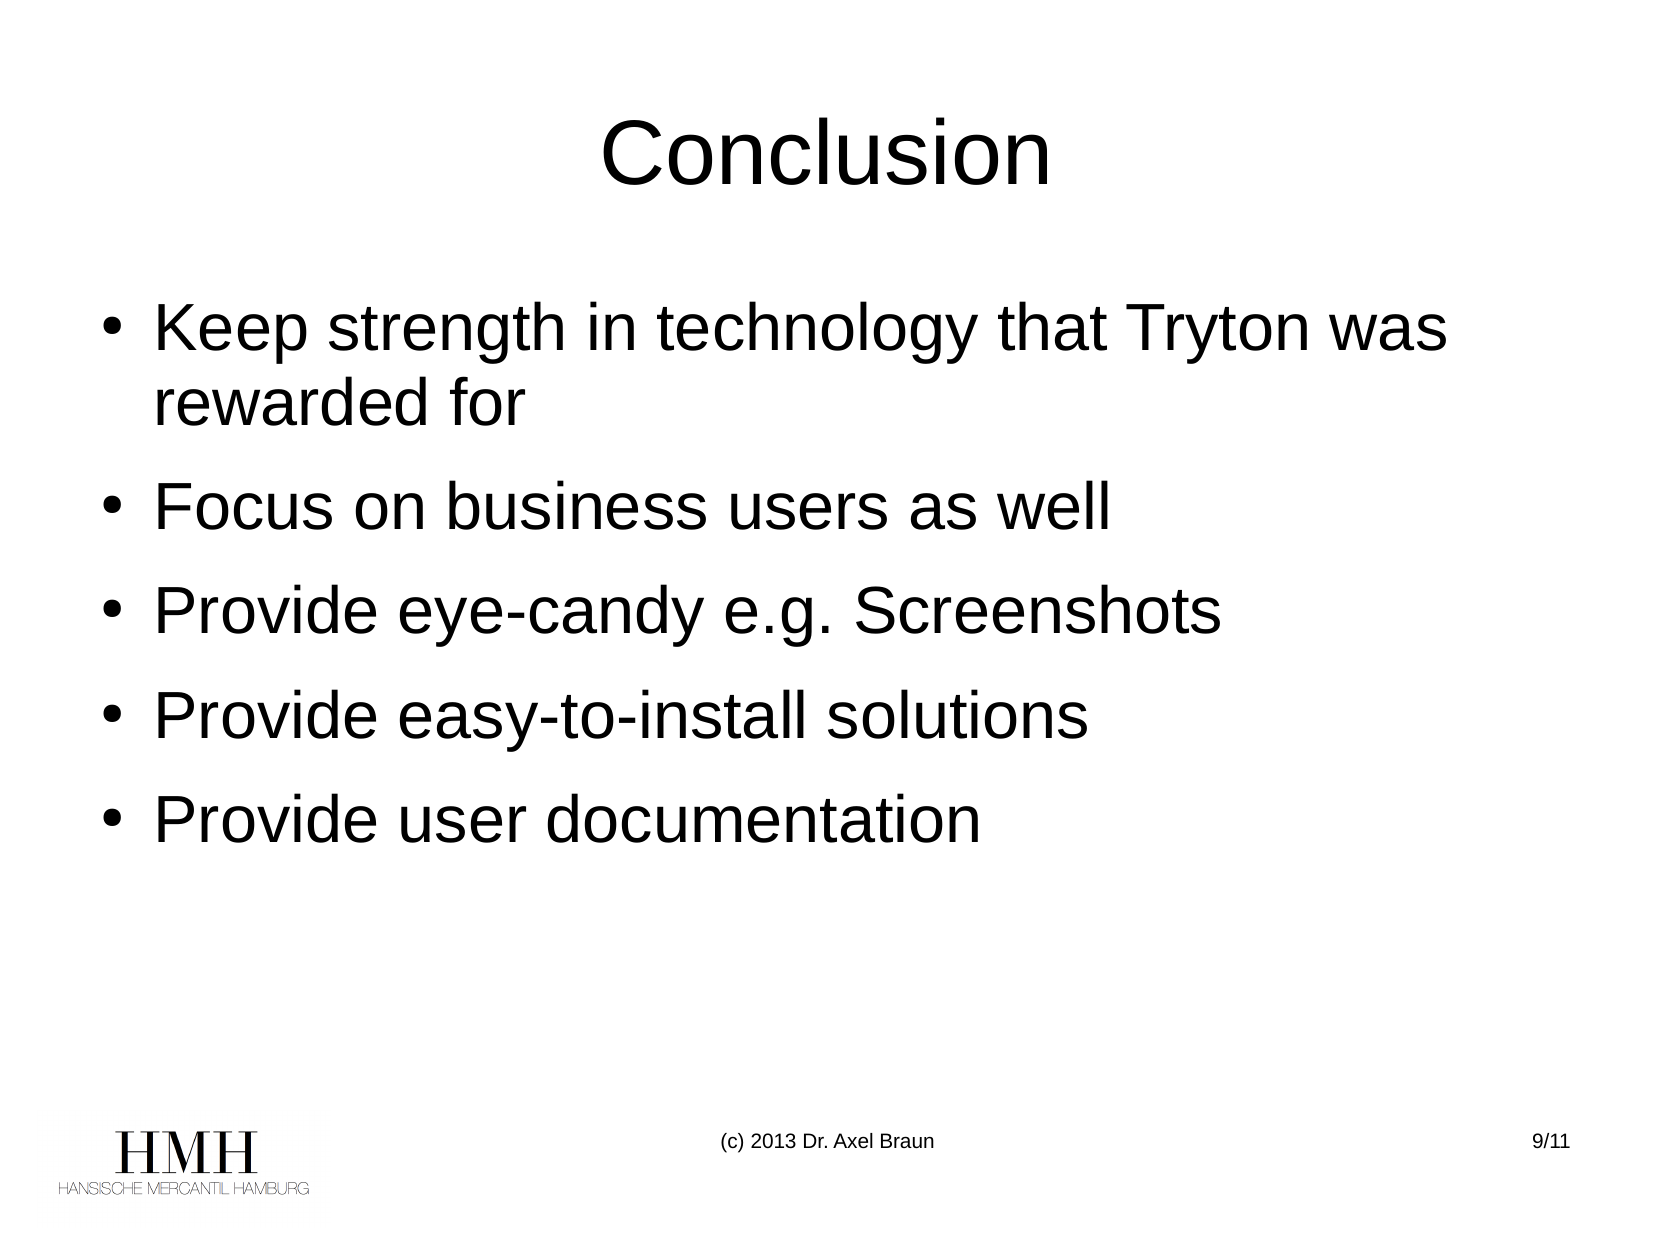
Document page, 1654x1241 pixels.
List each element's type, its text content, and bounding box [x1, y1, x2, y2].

list Keep strength in technology that Tryton was rewarded for Focus on business users as well Provide eye-candy e.g. Screenshots Provide easy-to-install solutions Provide user documentation [82, 290, 1571, 1010]
picture [37, 1110, 331, 1228]
title Conclusion [82, 49, 1571, 257]
